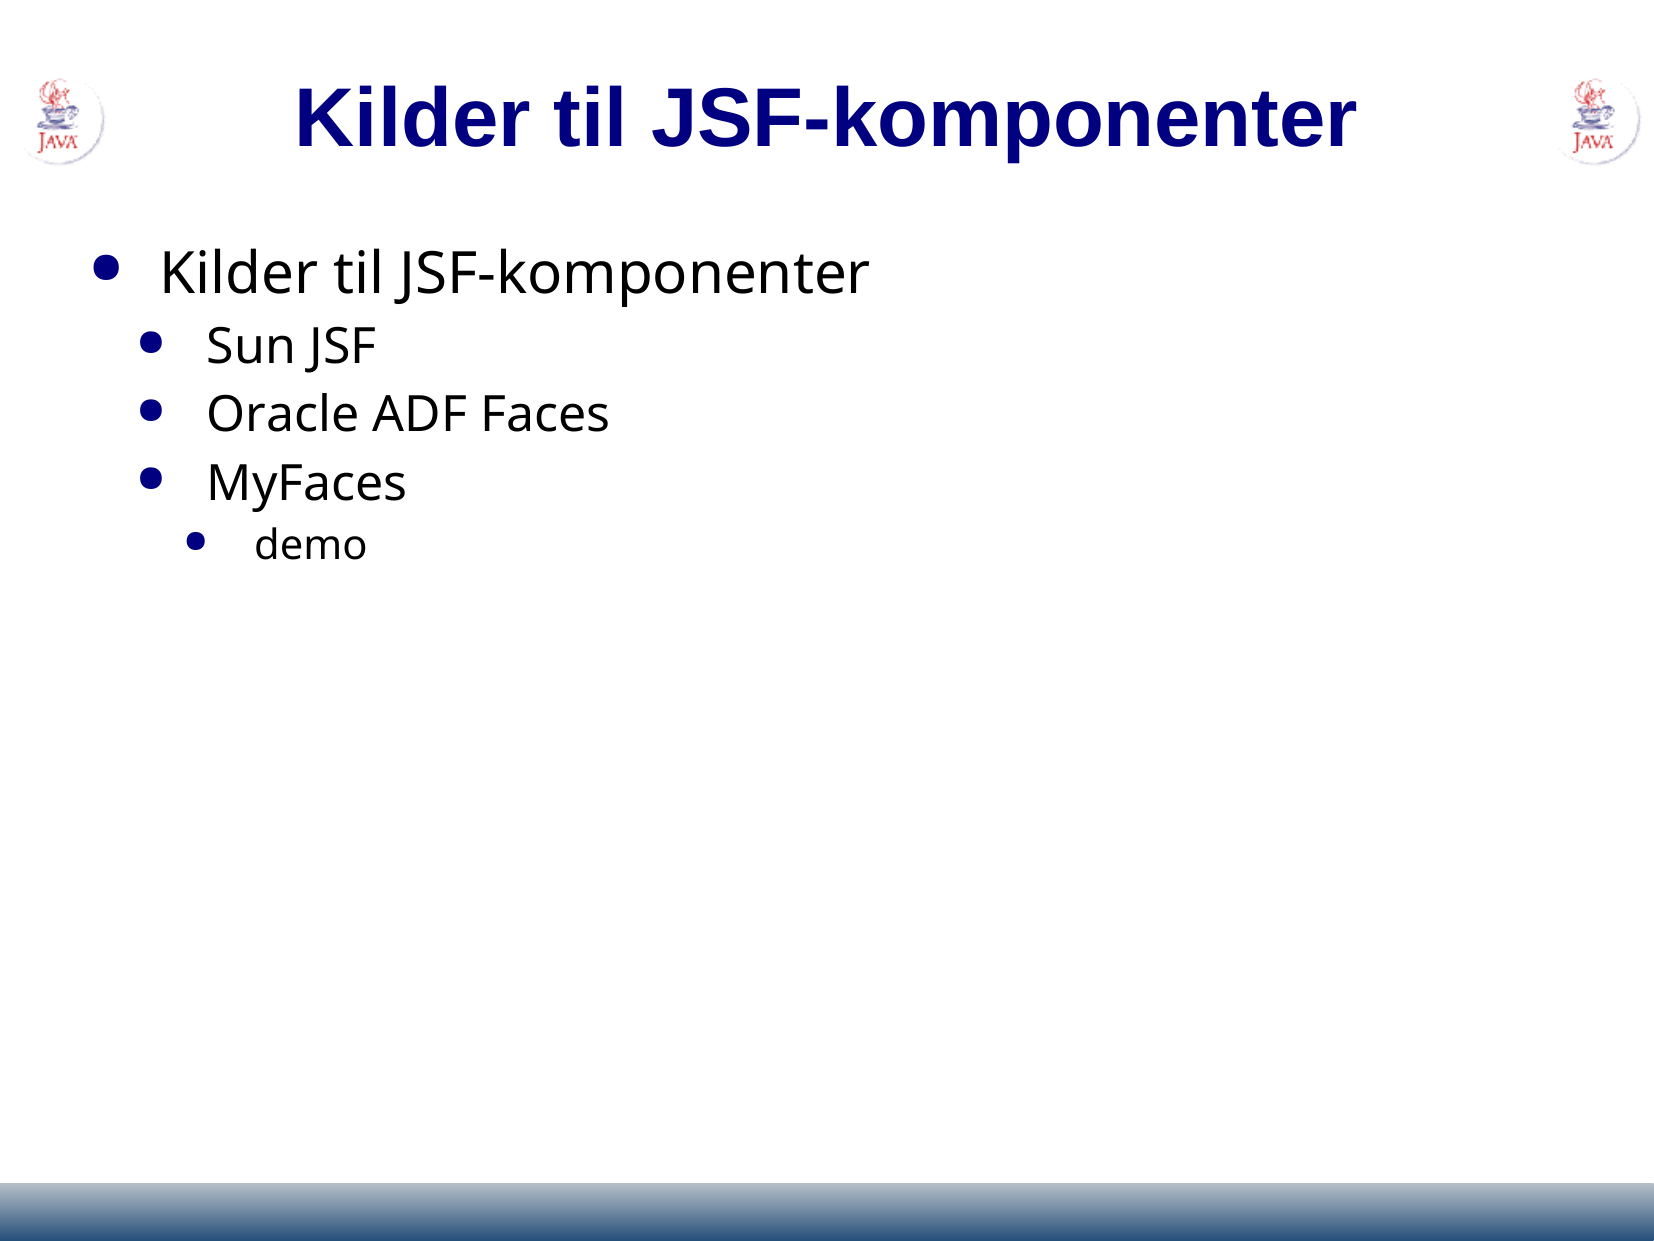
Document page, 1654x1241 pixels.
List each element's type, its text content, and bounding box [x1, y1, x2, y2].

list Kilder til JSF-komponenter Sun JSF Oracle ADF Faces MyFaces demo [76, 230, 1573, 1183]
title Kilder til JSF-komponenter [105, 14, 1549, 222]
picture [1549, 71, 1645, 169]
picture [10, 71, 105, 169]
